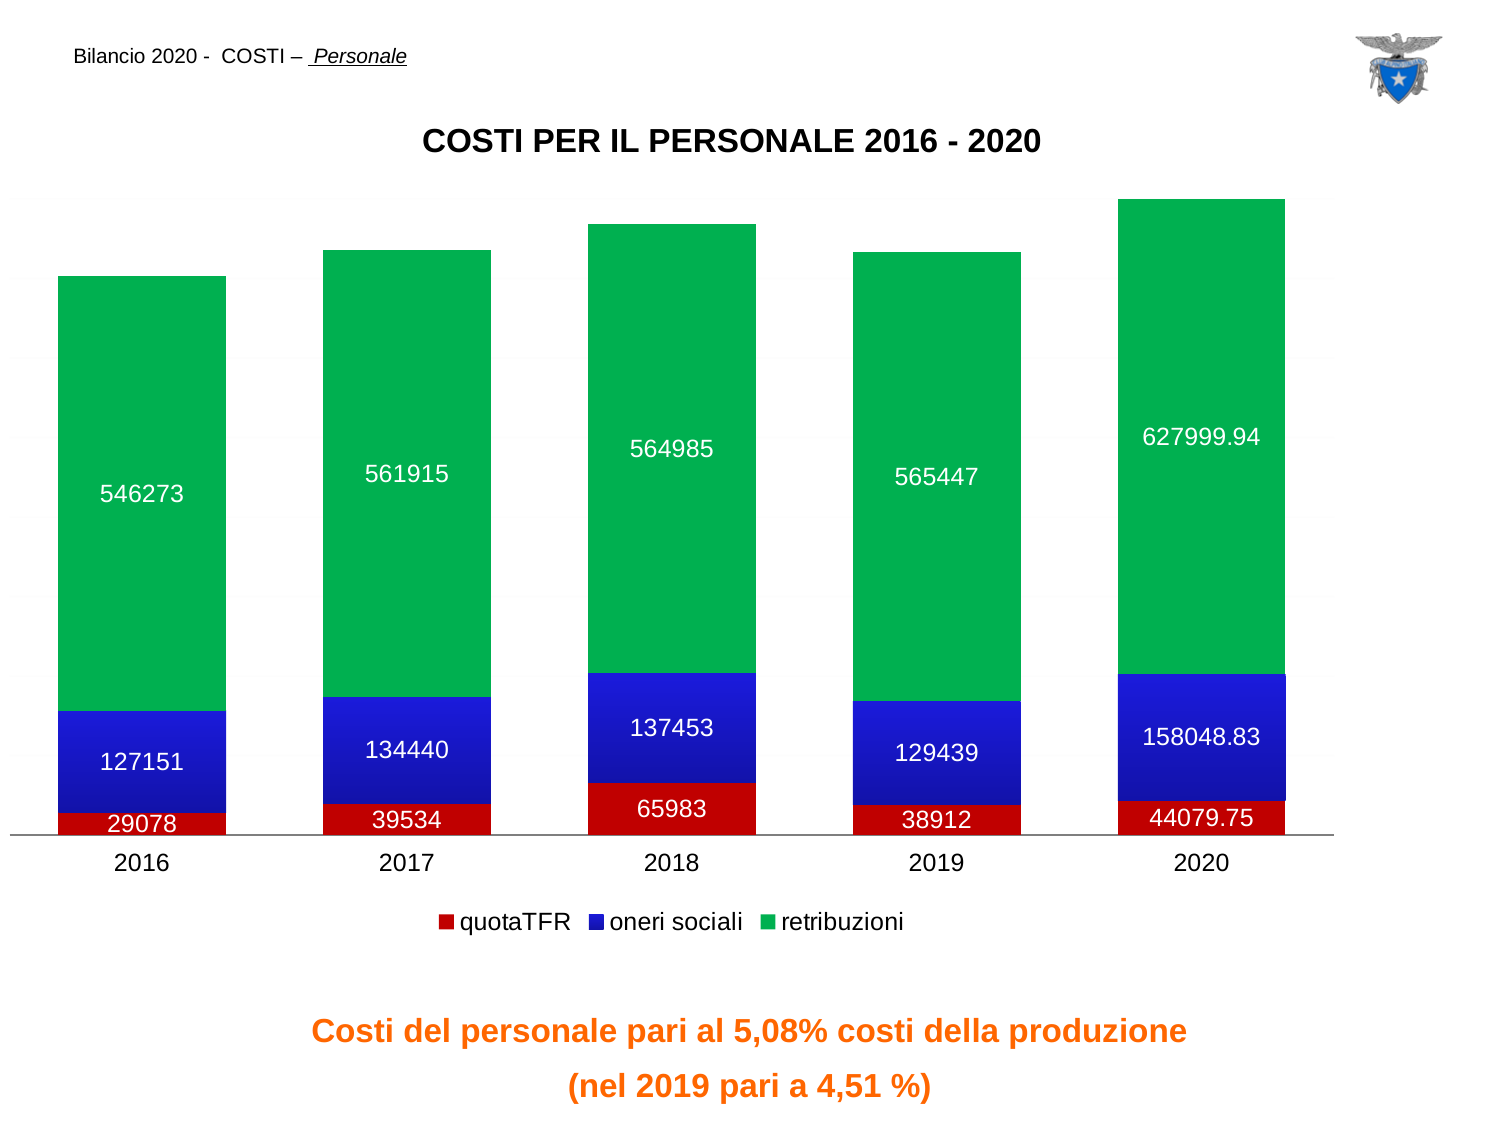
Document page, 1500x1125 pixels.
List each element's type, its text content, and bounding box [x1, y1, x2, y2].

text_box COSTI PER IL PERSONALE 2016 - 2020 [159, 111, 1306, 168]
text_box Costi del personale pari al 5,08% costi della produzione (nel 2019 pari a 4,51 %) [138, 995, 1362, 1119]
picture [1352, 29, 1447, 112]
text_box Bilancio 2020 - COSTI – Personale [58, 35, 504, 76]
chart [0, 183, 1362, 942]
